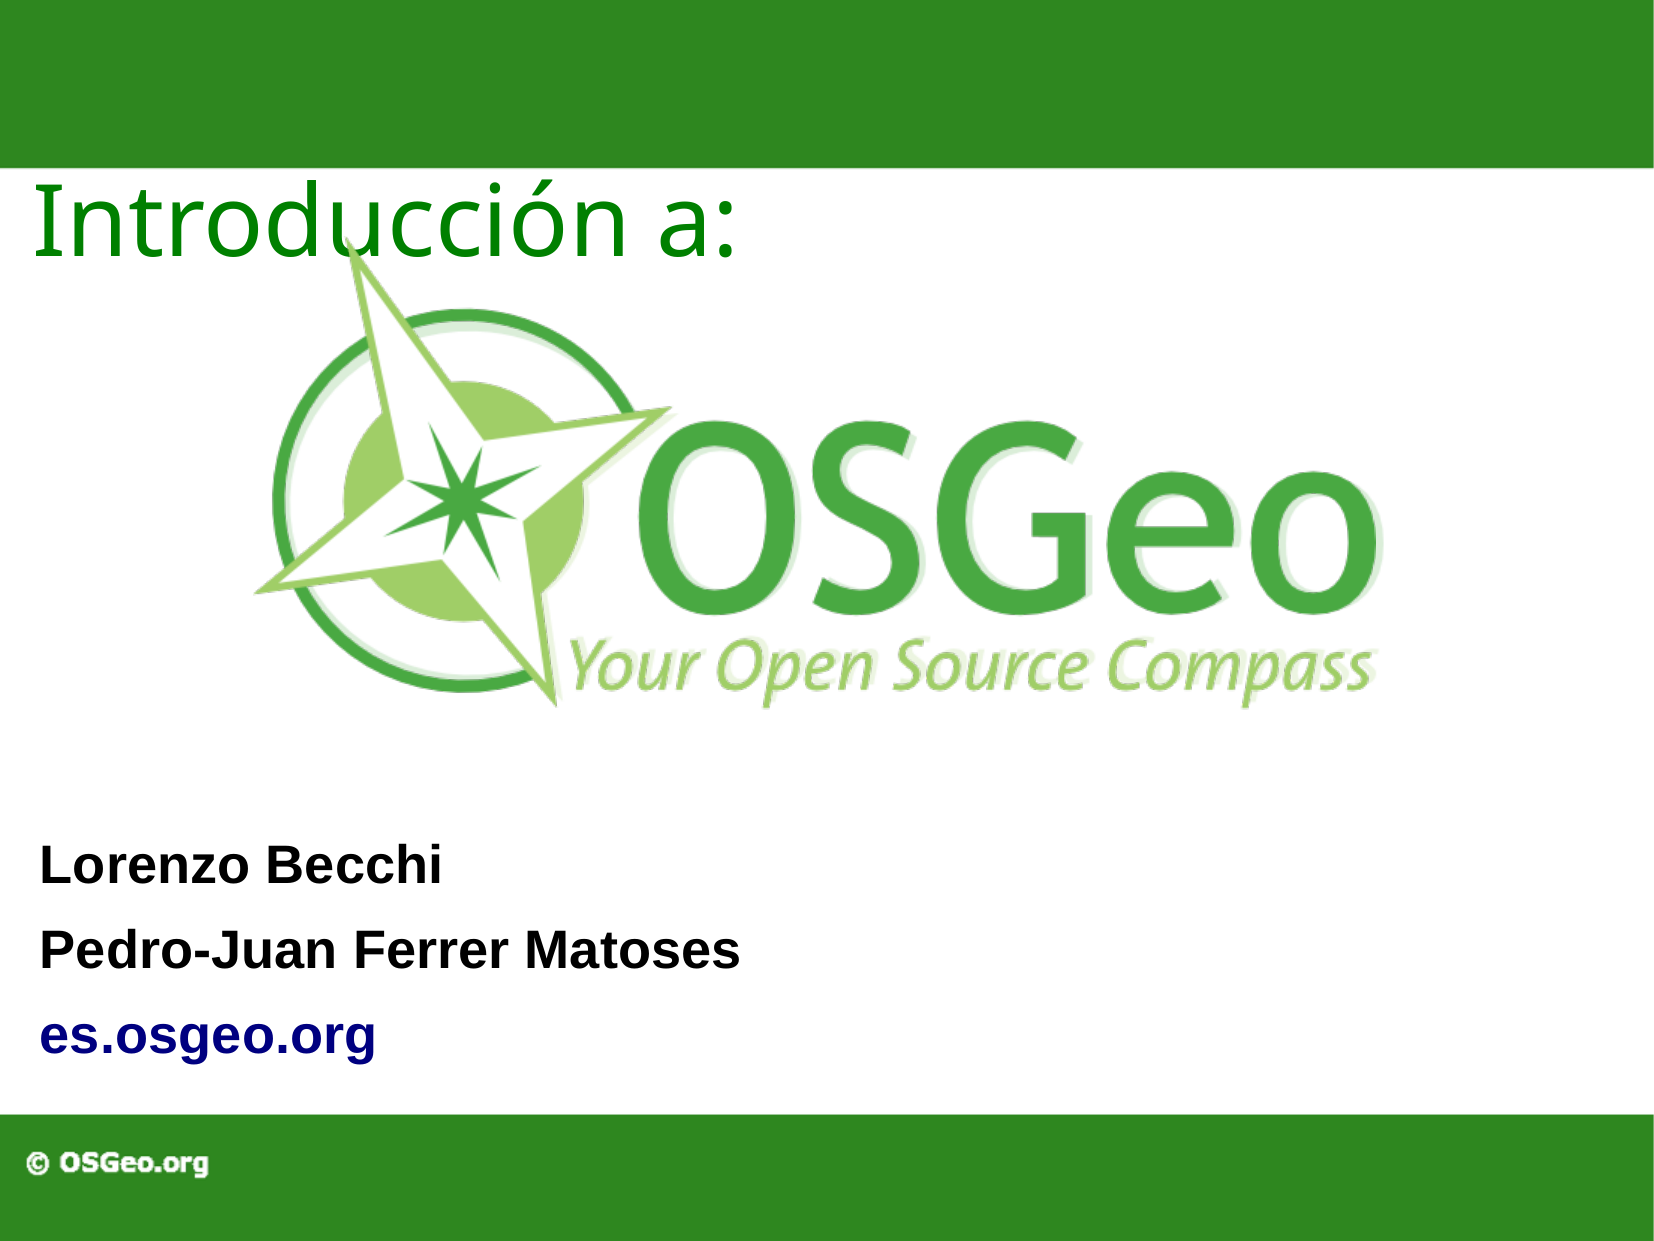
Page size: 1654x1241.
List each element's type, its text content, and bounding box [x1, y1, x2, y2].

picture [0, 0, 1654, 1241]
text_box Lorenzo Becchi Pedro-Juan Ferrer Matoses es.osgeo.org [24, 826, 1182, 1153]
text_box Introducción a: [17, 141, 796, 273]
